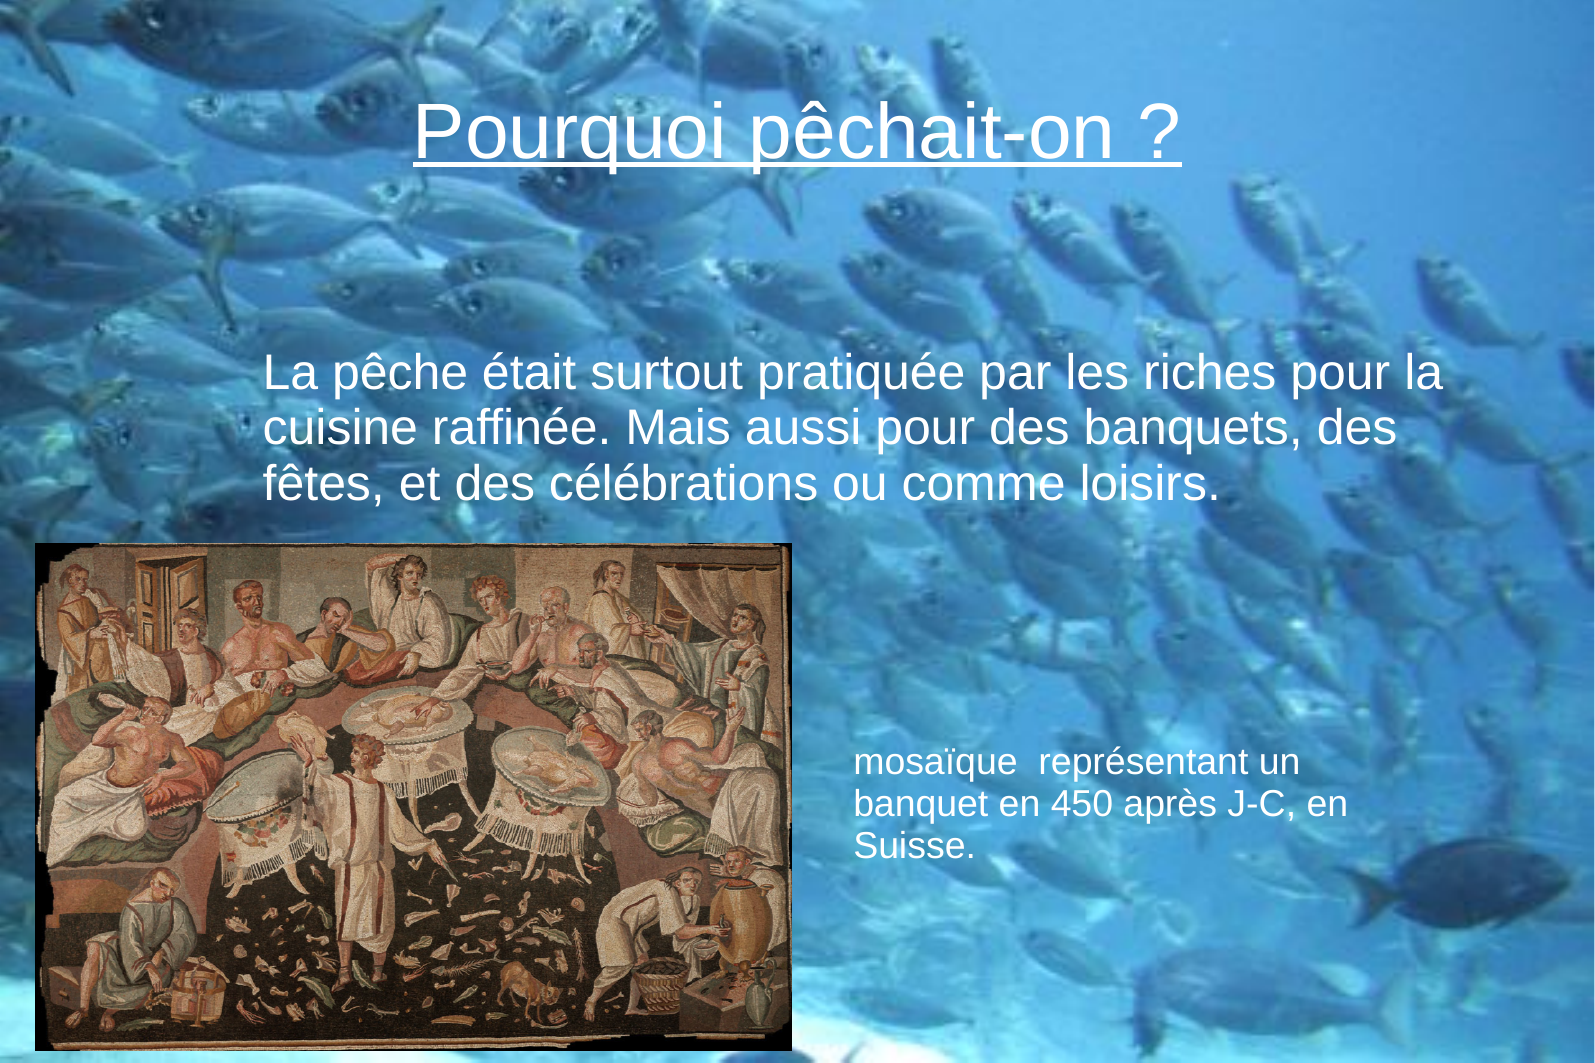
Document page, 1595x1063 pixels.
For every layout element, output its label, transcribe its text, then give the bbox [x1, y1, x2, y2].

picture [0, 0, 1595, 1063]
title Pourquoi pêchait-on ? [79, 42, 1515, 220]
text_box mosaïque représentant un banquet en 450 après J-C, en Suisse. [838, 733, 1453, 875]
text_box La pêche était surtout pratiquée par les riches pour la cuisine raffinée. Mais aussi pour des banquets, des fêtes, et des célébrations ou comme loisirs. [248, 336, 1508, 827]
